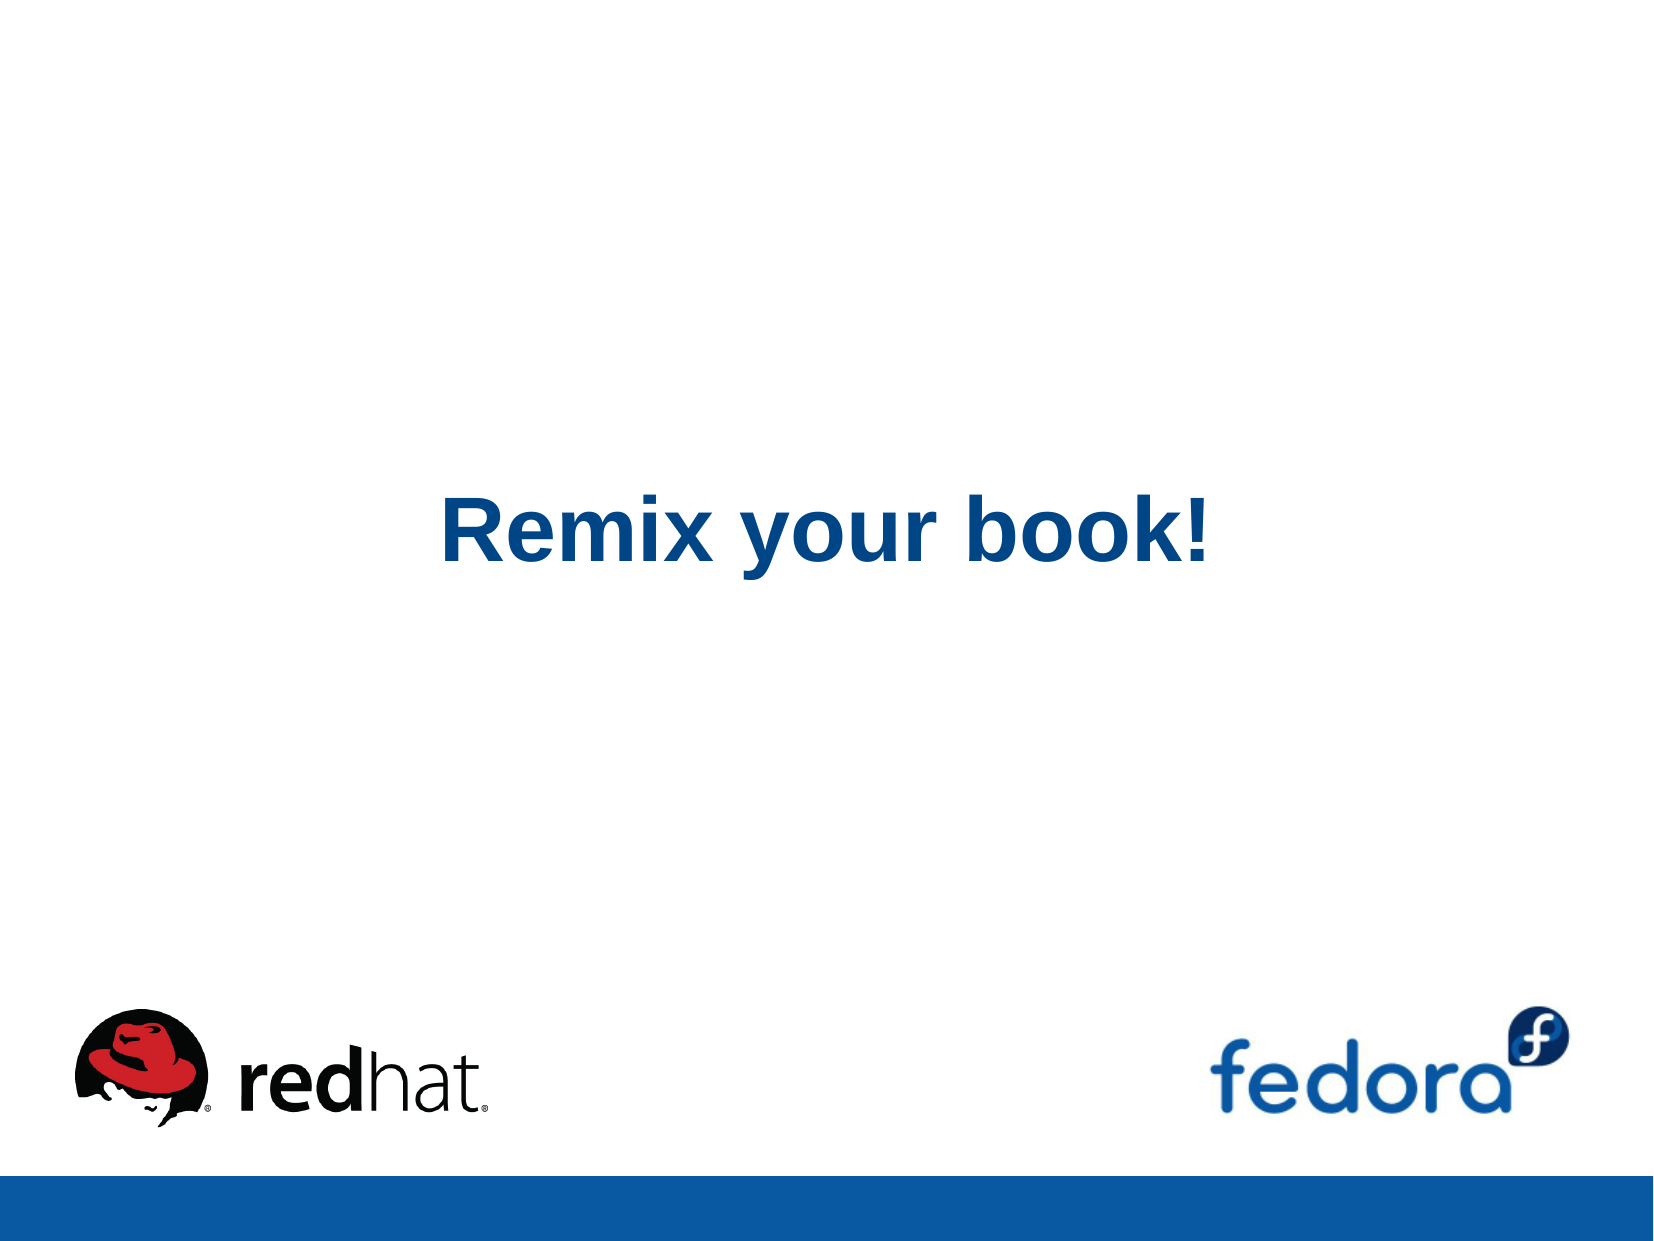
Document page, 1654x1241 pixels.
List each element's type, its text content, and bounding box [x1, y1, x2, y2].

subtitle Remix your book! [82, 56, 1571, 1102]
picture [0, 1176, 1654, 1241]
picture [1200, 997, 1576, 1125]
picture [75, 1009, 488, 1142]
